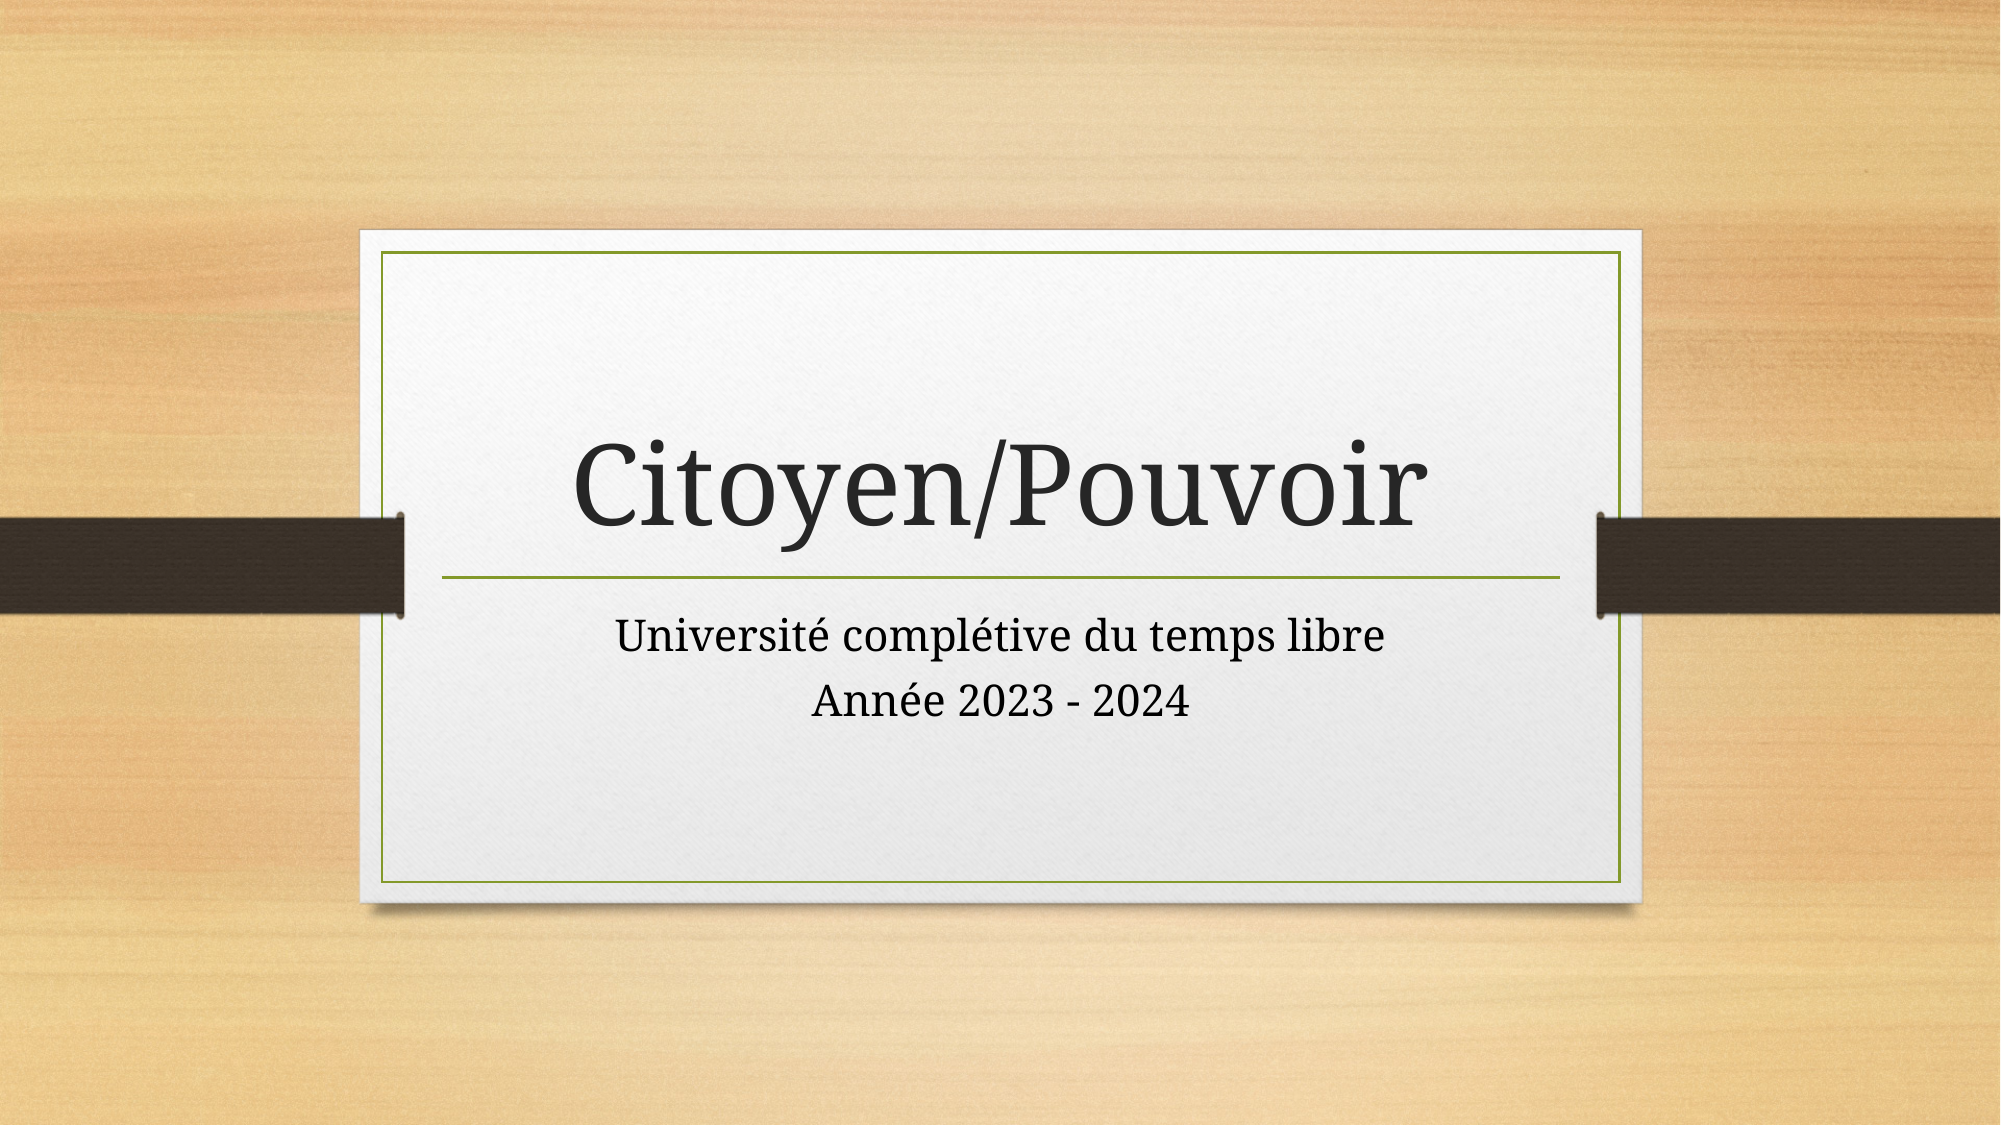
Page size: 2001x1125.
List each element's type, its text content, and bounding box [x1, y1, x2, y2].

title Citoyen/Pouvoir [441, 306, 1560, 556]
subtitle Université complétive du temps libre Année 2023 - 2024 [441, 600, 1560, 817]
